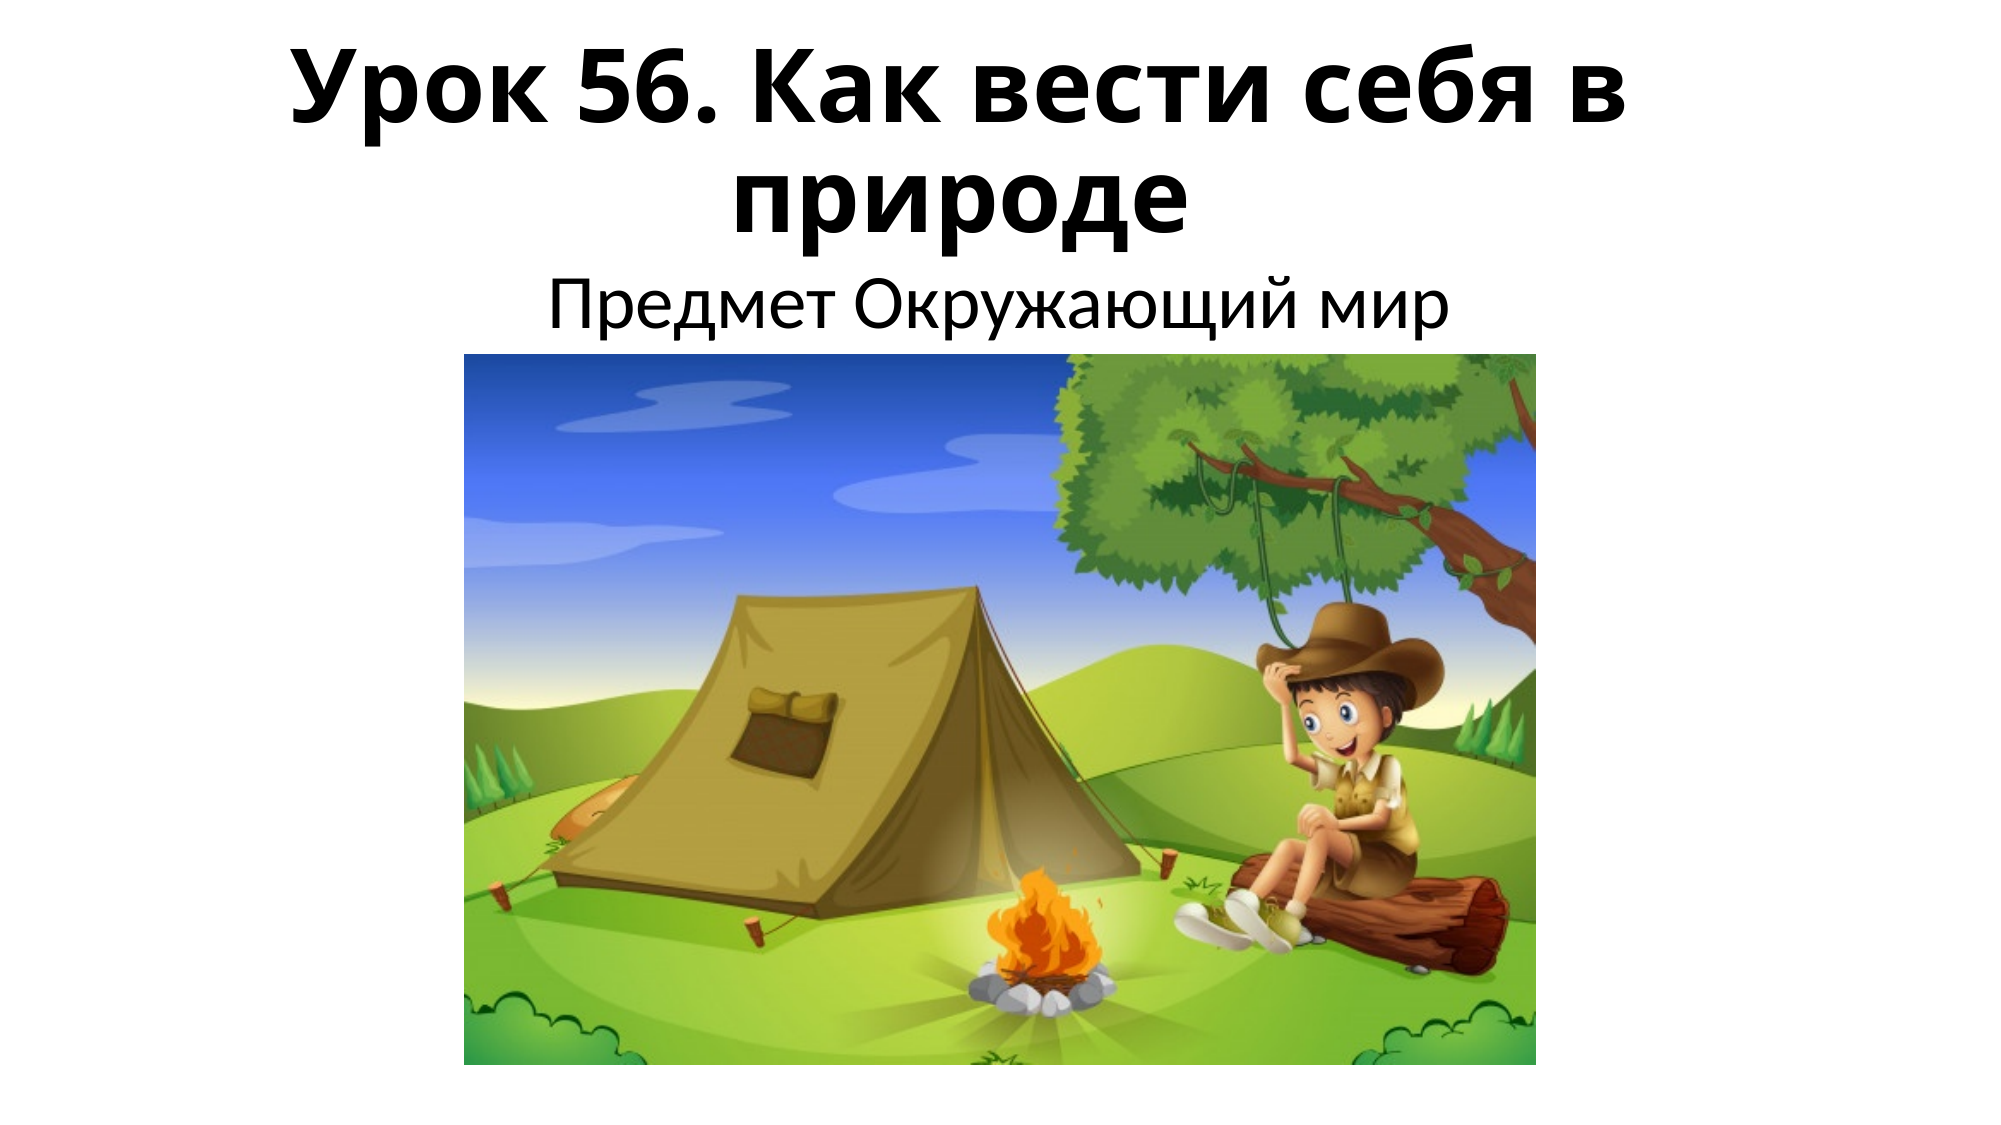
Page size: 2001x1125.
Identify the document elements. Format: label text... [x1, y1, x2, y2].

picture [464, 354, 1536, 1065]
title Урок 56. Как вести себя в природе [209, 24, 1710, 263]
subtitle Предмет Окружающий мир [249, 262, 1750, 355]
